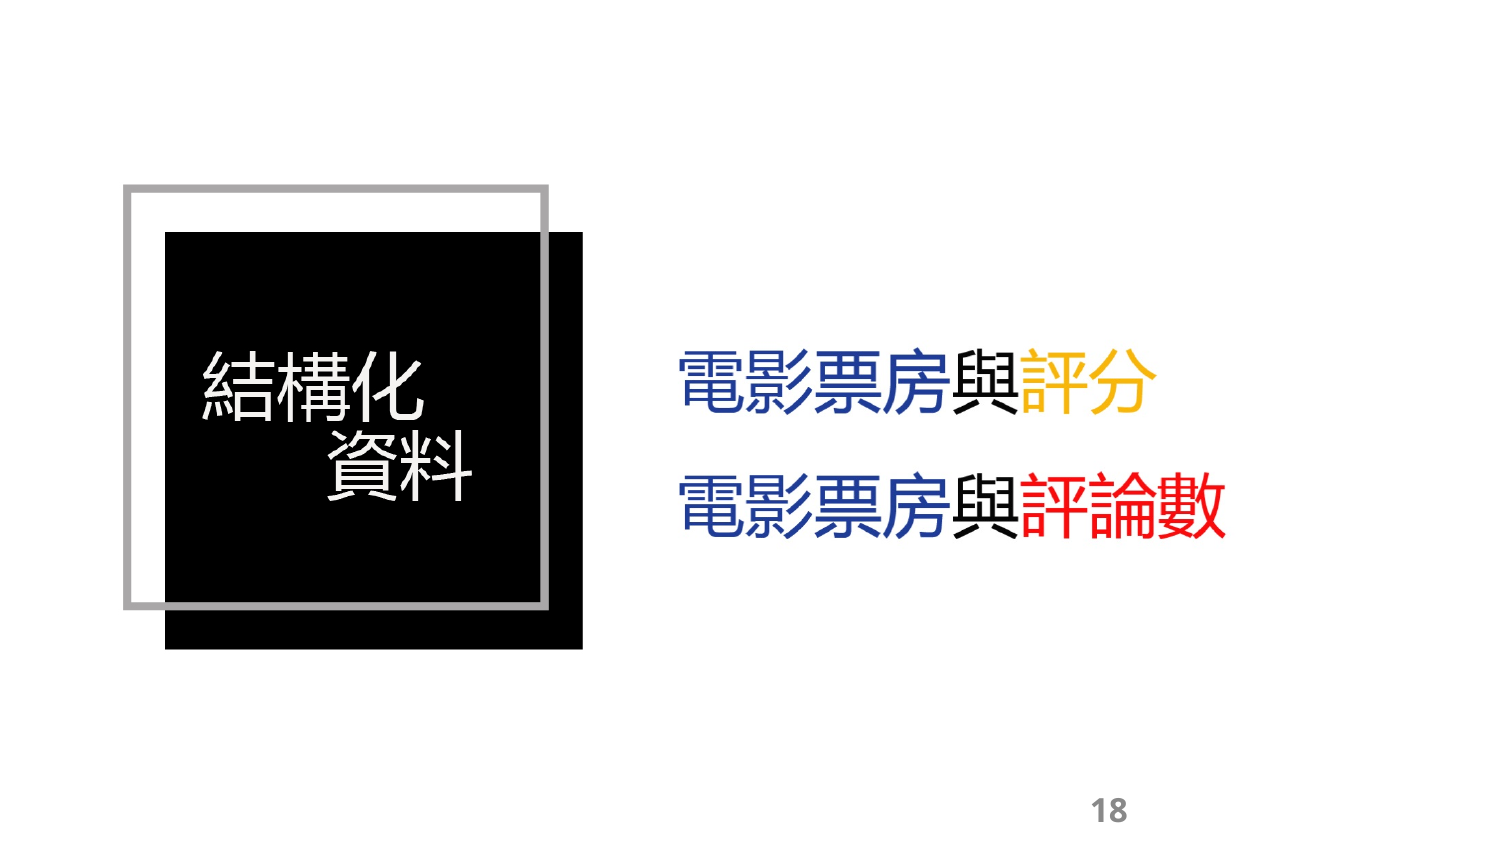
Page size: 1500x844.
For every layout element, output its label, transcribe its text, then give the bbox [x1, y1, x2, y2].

text_box 18 [1074, 782, 1426, 827]
picture [4, 168, 1240, 664]
